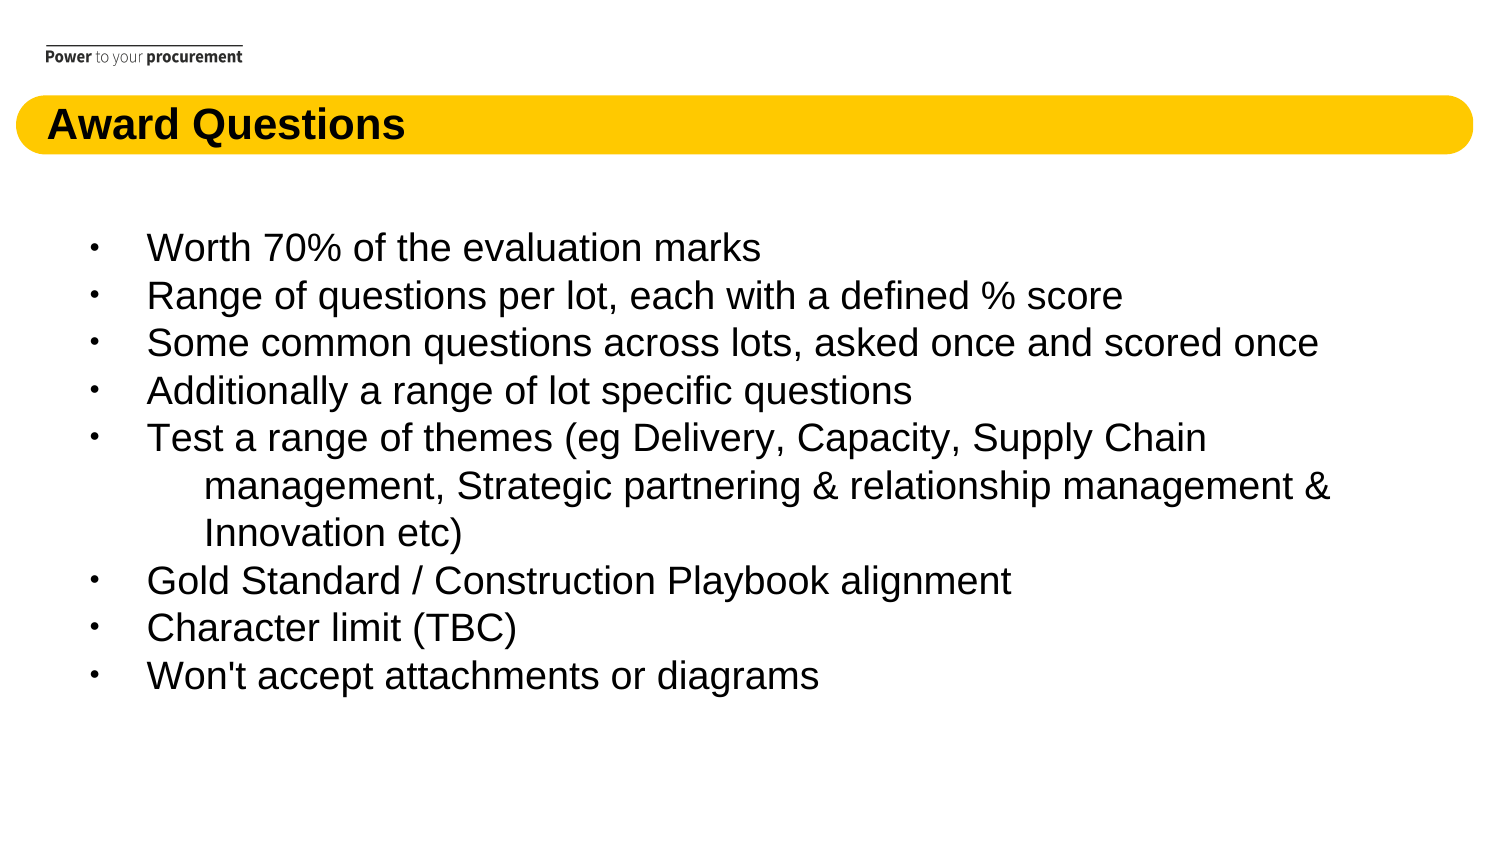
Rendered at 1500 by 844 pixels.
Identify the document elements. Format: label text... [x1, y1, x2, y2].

title Award Questions [46, 95, 1226, 200]
title Worth 70% of the evaluation marks Range of questions per lot, each with a defined % score Some common questions across lots, asked once and scored once Additionally a range of lot specific questions Test a range of themes (eg Delivery, Capacity, Supply Chain management, Strategic partnering & relationship management & Innovation etc) Gold Standard / Construction Playbook alignment Character limit (TBC) Won't accept attachments or diagrams [53, 222, 1419, 791]
